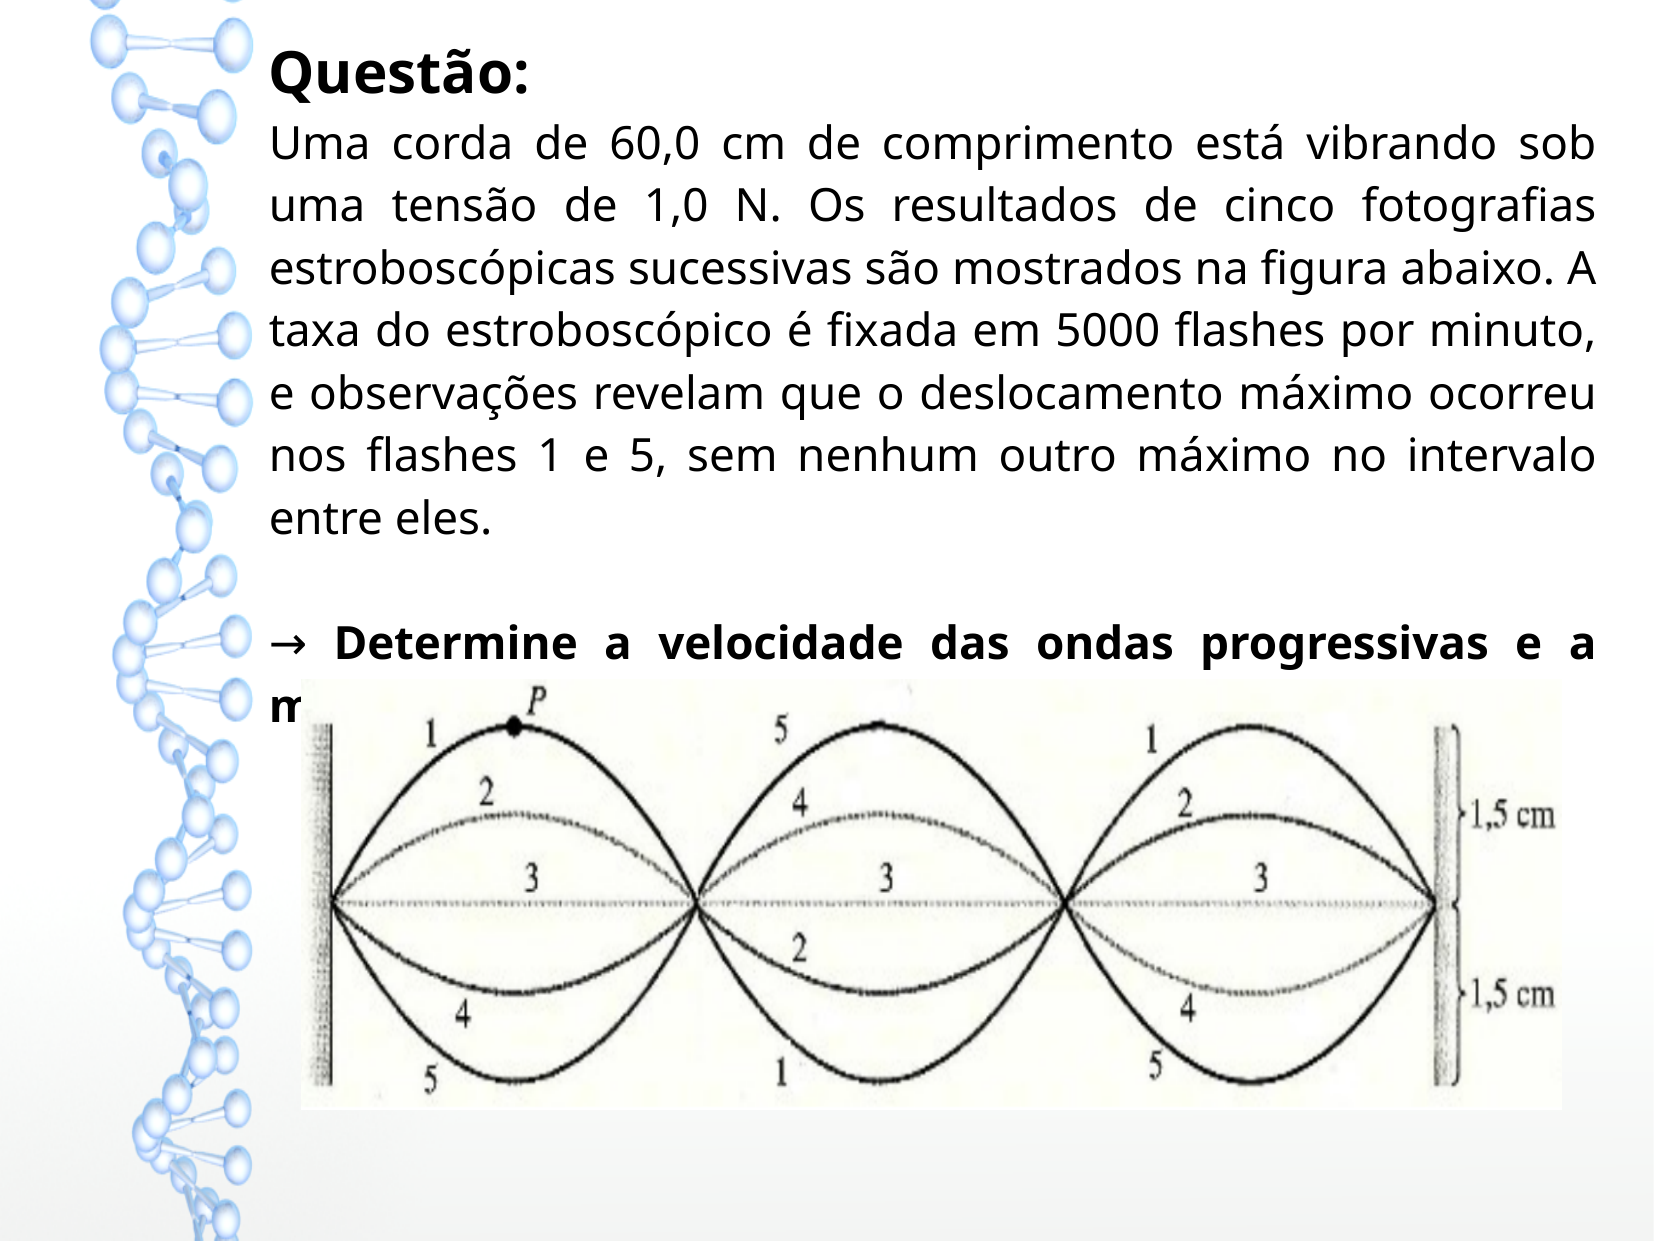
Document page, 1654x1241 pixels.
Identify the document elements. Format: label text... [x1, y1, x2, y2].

picture [0, 0, 1654, 1241]
text_box Questão: Uma corda de 60,0 cm de comprimento está vibrando sob uma tensão de 1,0 N. Os resultados de cinco fotografias estroboscópicas sucessivas são mostrados na figura abaixo. A taxa do estroboscópico é fixada em 5000 flashes por minuto, e observações revelam que o deslocamento máximo ocorreu nos flashes 1 e 5, sem nenhum outro máximo no intervalo entre eles. → Determine a velocidade das ondas progressivas e a massa da corda. [253, 23, 1613, 1117]
